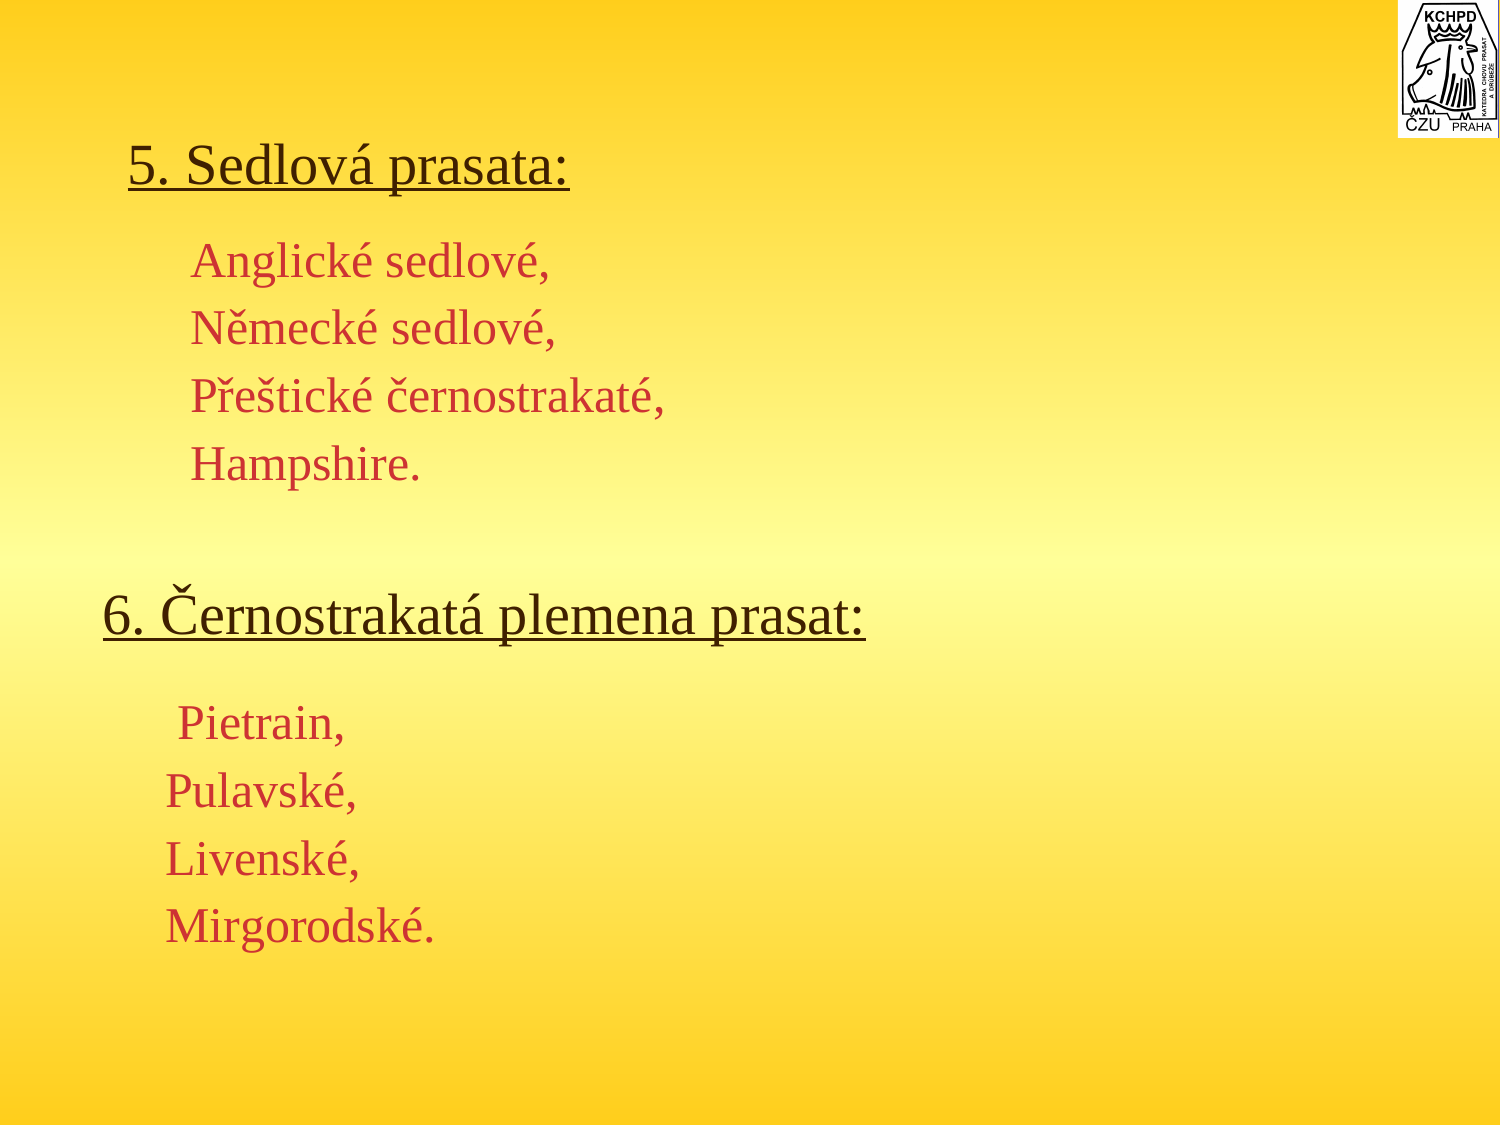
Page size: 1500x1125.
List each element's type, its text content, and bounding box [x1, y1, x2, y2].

chart [1397, 0, 1500, 140]
text_box 6. Černostrakatá plemena prasat: [87, 575, 1051, 655]
text_box Pietrain, Pulavské, Livenské, Mirgorodské. [149, 687, 1375, 962]
text_box Anglické sedlové, Německé sedlové, Přeštické černostrakaté, Hampshire. [162, 224, 813, 499]
text_box 5. Sedlová prasata: [112, 125, 726, 205]
